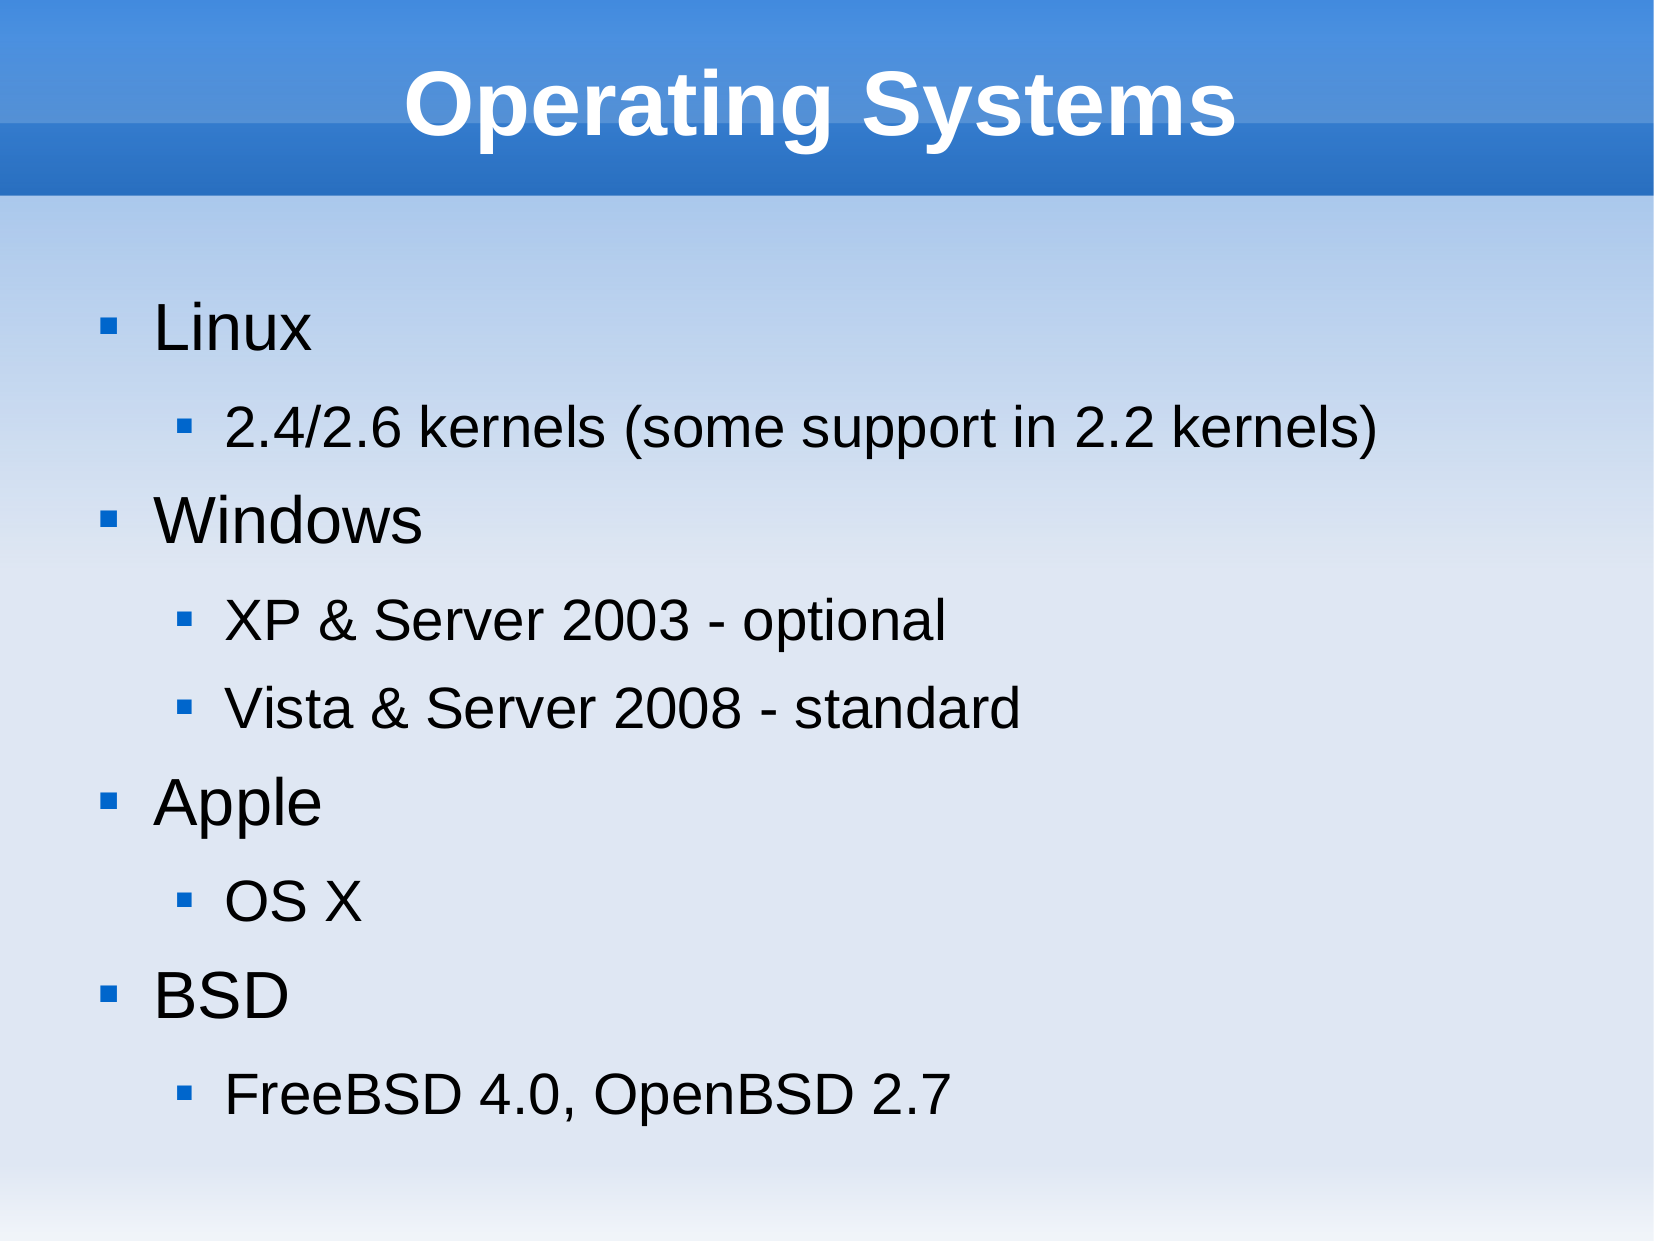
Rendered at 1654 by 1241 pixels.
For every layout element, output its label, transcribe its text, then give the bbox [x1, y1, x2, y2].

picture [0, 0, 1654, 1241]
title Operating Systems [76, 0, 1565, 208]
list Linux 2.4/2.6 kernels (some support in 2.2 kernels) Windows XP & Server 2003 - optional Vista & Server 2008 - standard Apple OS X BSD FreeBSD 4.0, OpenBSD 2.7 [82, 290, 1571, 1128]
